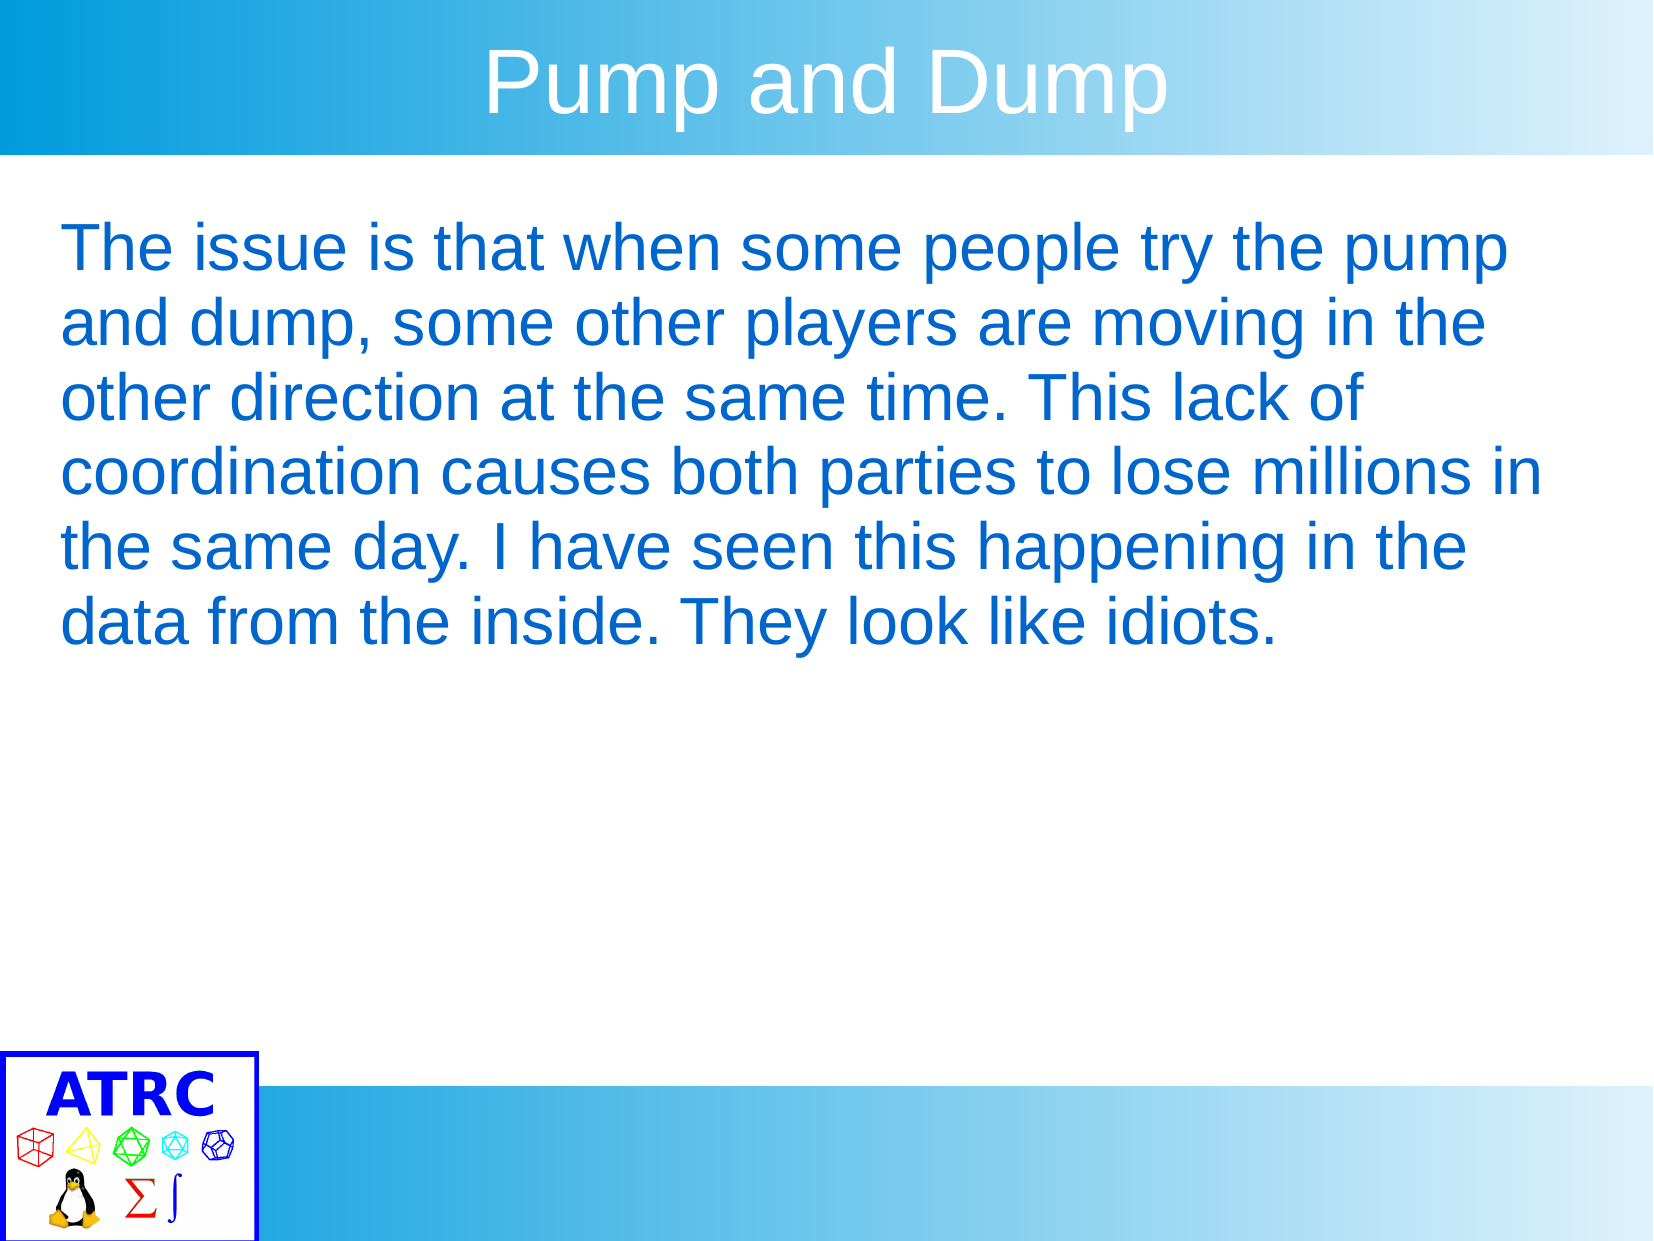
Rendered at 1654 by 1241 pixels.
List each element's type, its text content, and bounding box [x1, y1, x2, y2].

picture [0, 1051, 259, 1241]
title Pump and Dump [82, 30, 1571, 135]
list The issue is that when some people try the pump and dump, some other players are moving in the other direction at the same time. This lack of coordination causes both parties to lose millions in the same day. I have seen this happening in the data from the inside. They look like idiots. [60, 210, 1549, 930]
